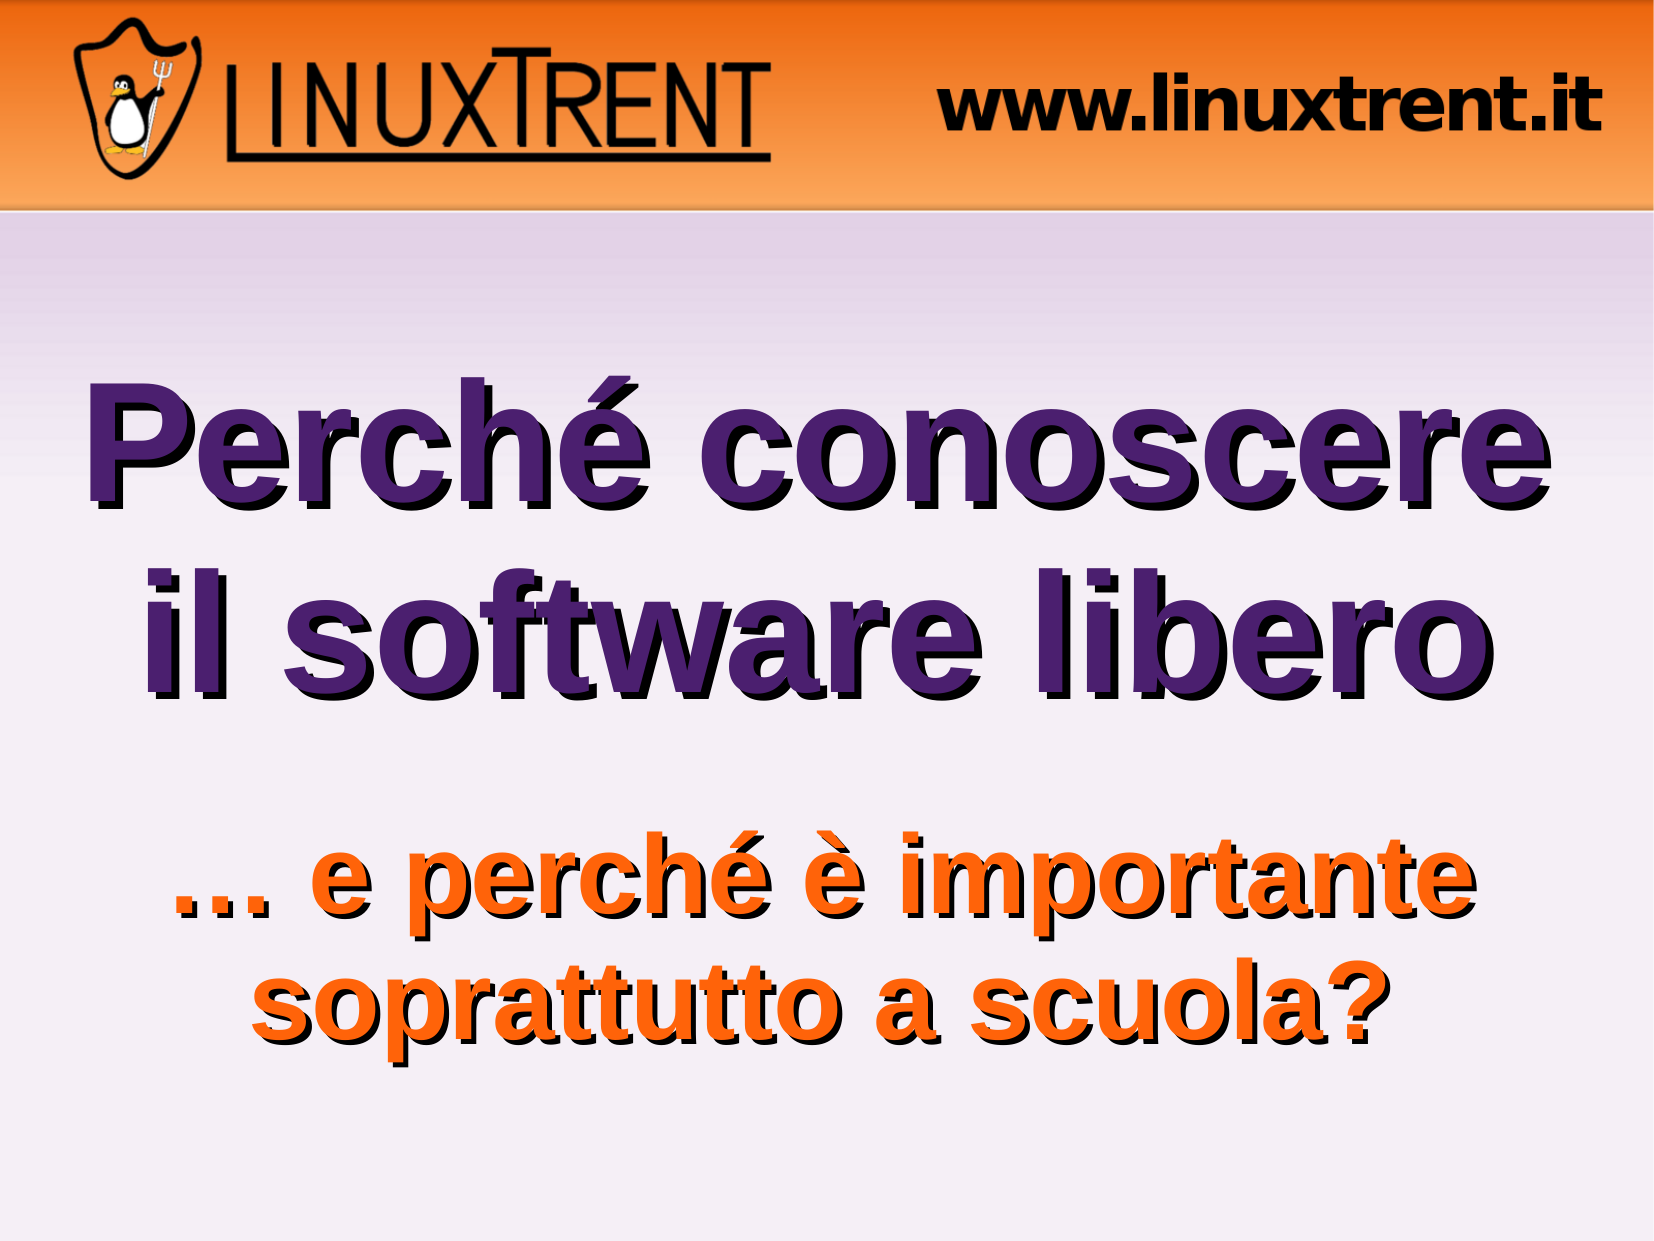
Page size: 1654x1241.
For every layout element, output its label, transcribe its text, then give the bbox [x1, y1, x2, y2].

title Perché conoscere il software libero [70, 295, 1560, 781]
title … e perché è importante soprattutto a scuola? [76, 811, 1565, 1063]
picture [0, 0, 1654, 1241]
